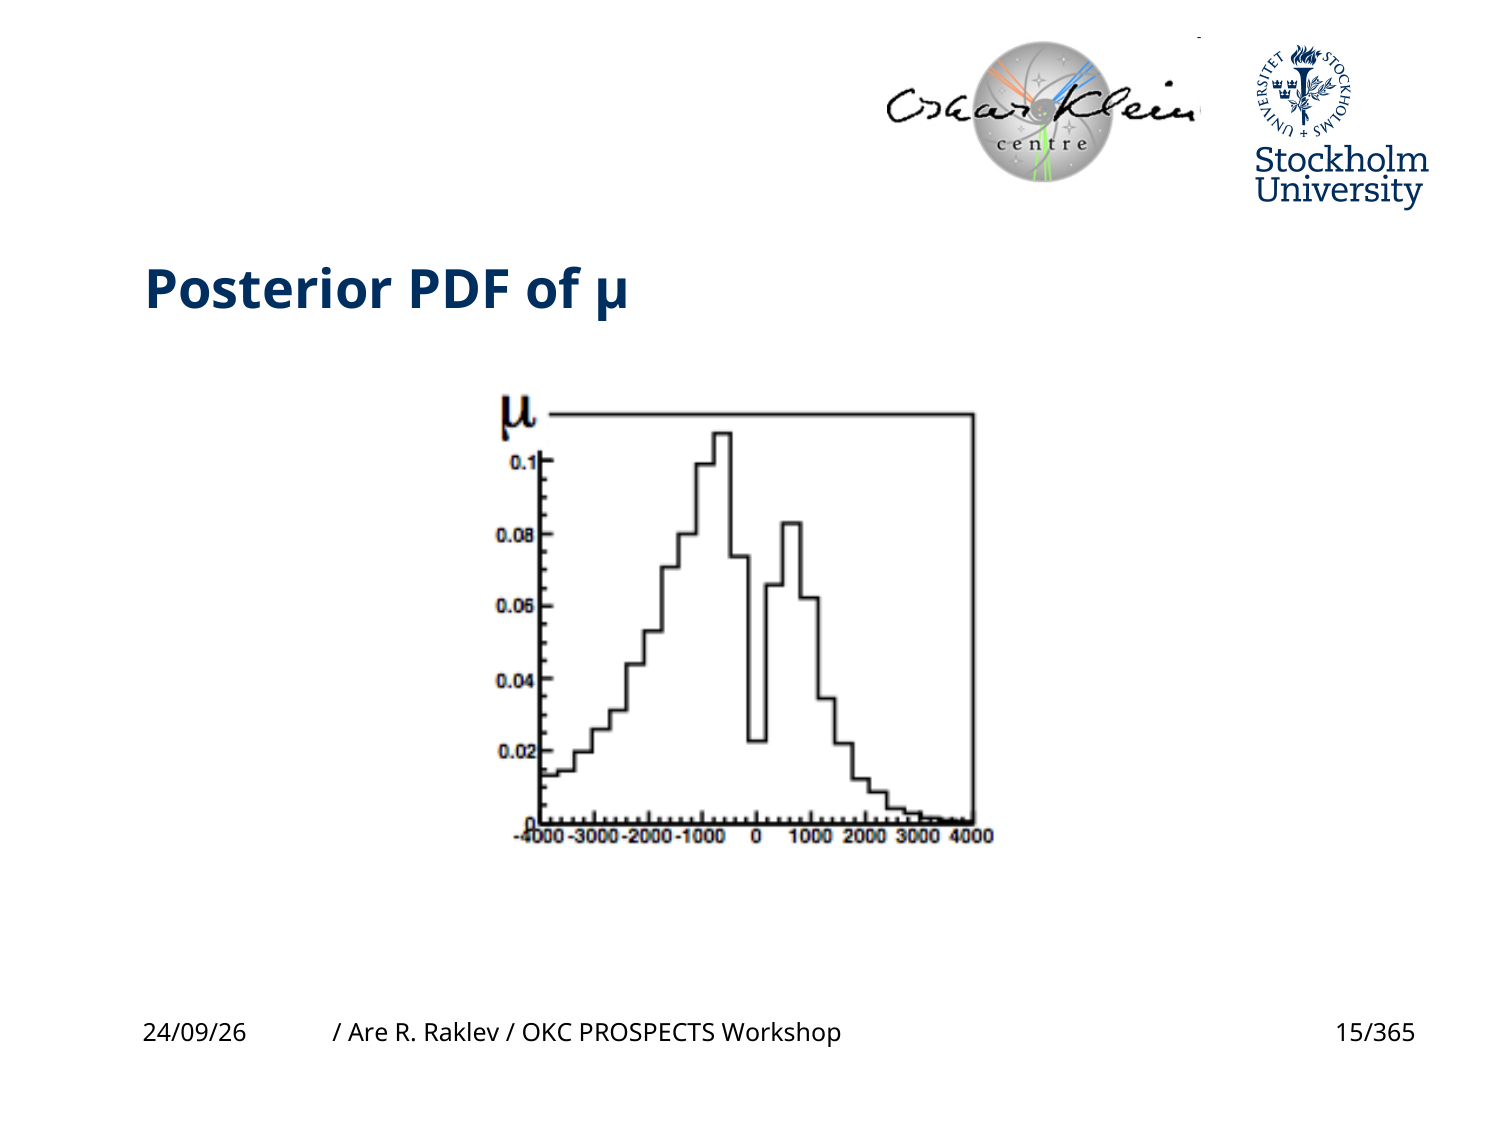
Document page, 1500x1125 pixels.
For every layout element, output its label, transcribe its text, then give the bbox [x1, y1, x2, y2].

picture [887, 37, 1201, 189]
title Posterior PDF of μ [129, 245, 1463, 376]
picture [1255, 44, 1445, 211]
picture [470, 362, 1055, 901]
